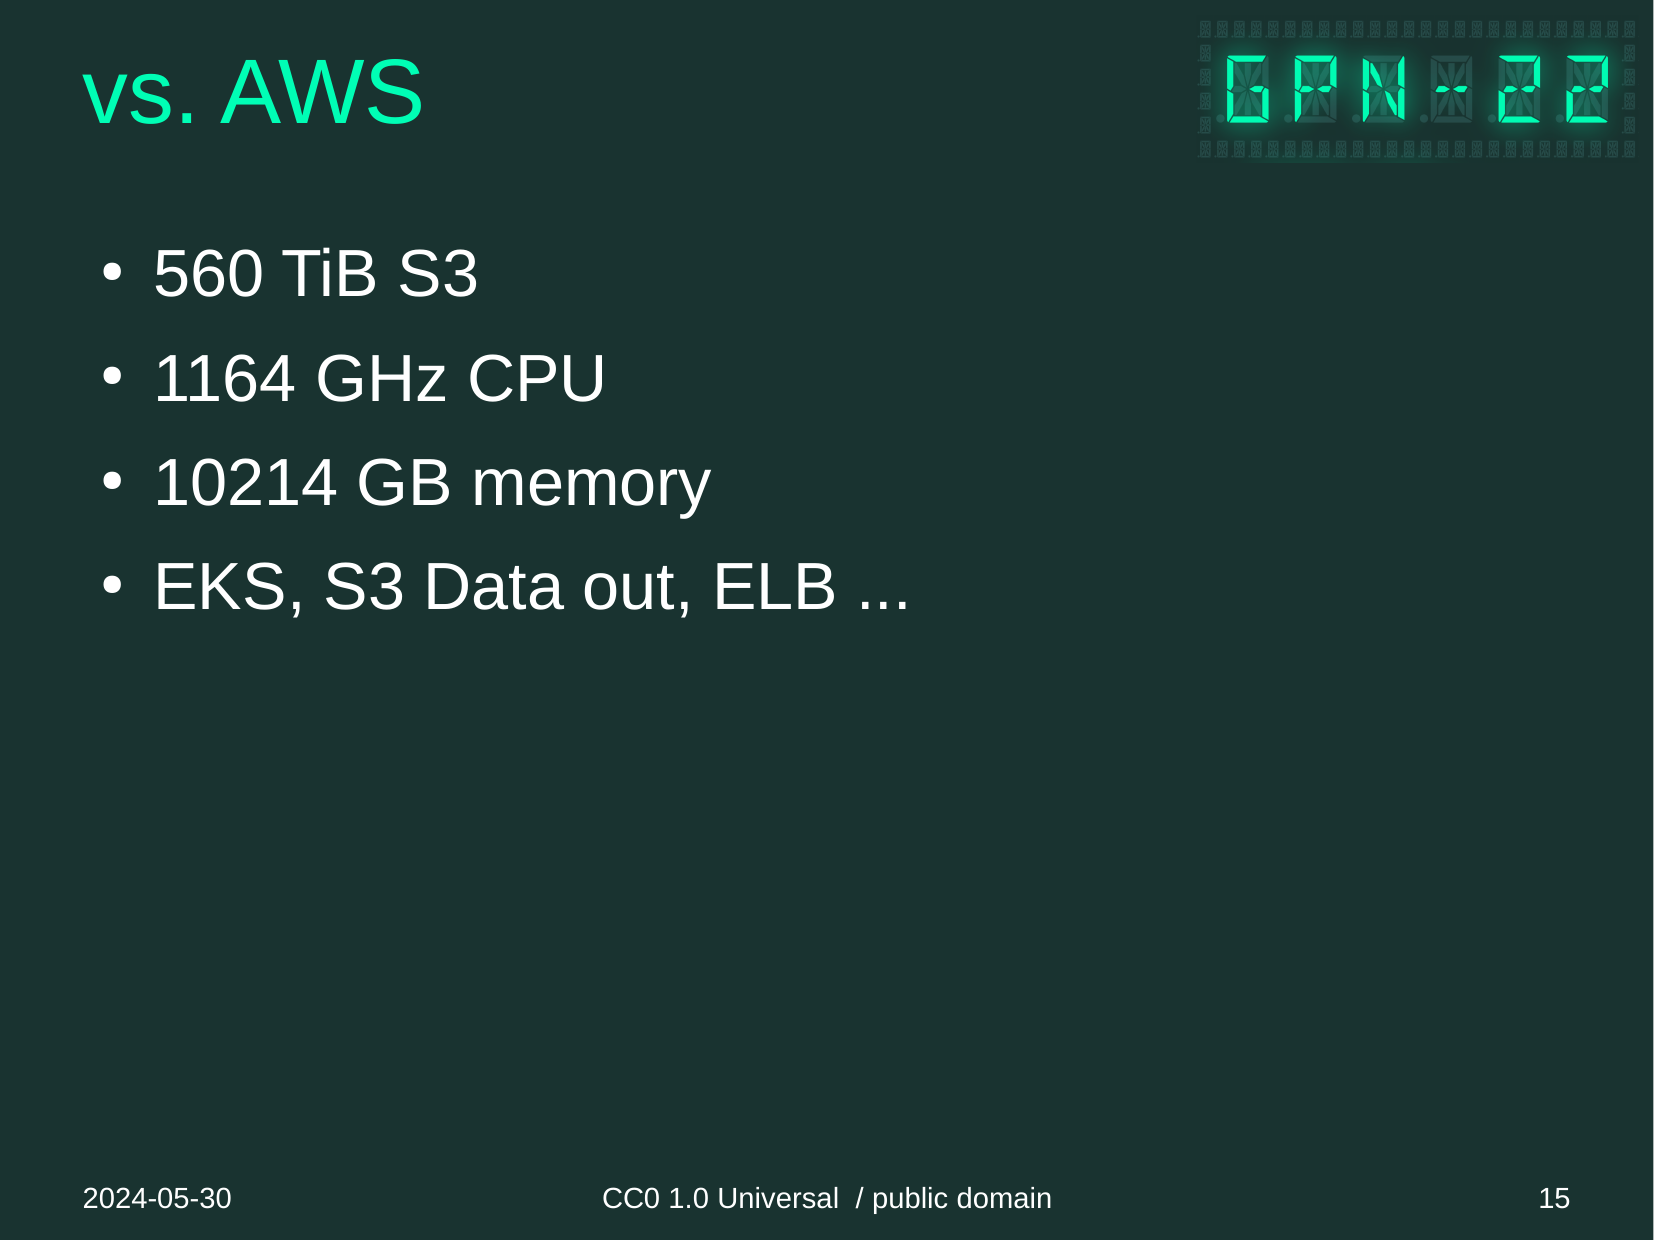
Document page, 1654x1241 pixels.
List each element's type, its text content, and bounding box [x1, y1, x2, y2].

title vs. AWS [82, 40, 1004, 143]
picture [1196, 15, 1639, 163]
list 560 TiB S3 1164 GHz CPU 10214 GB memory EKS, S3 Data out, ELB ... [82, 236, 1571, 956]
